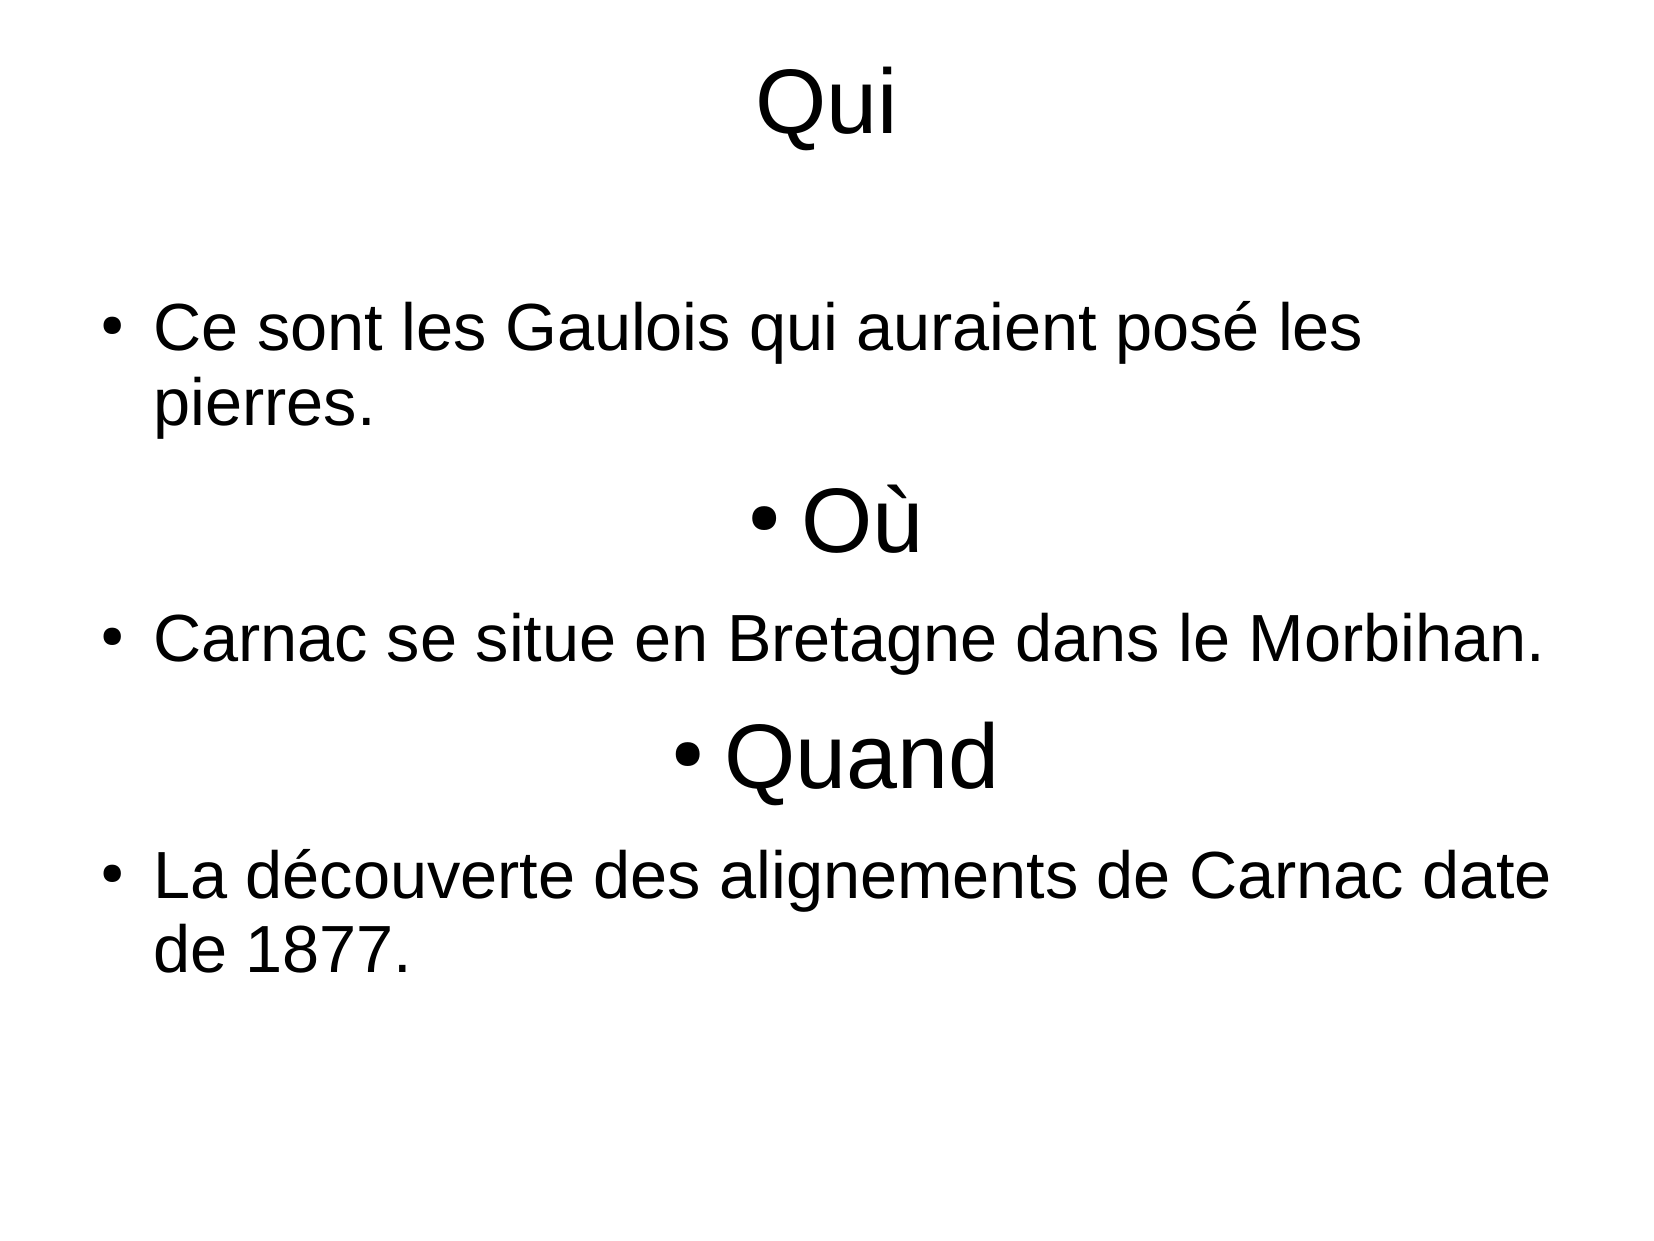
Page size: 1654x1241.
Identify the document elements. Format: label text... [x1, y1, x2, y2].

list Ce sont les Gaulois qui auraient posé les pierres. Où Carnac se situe en Bretagne dans le Morbihan. Quand La découverte des alignements de Carnac date de 1877. [82, 290, 1571, 1010]
title Qui [82, 49, 1571, 257]
